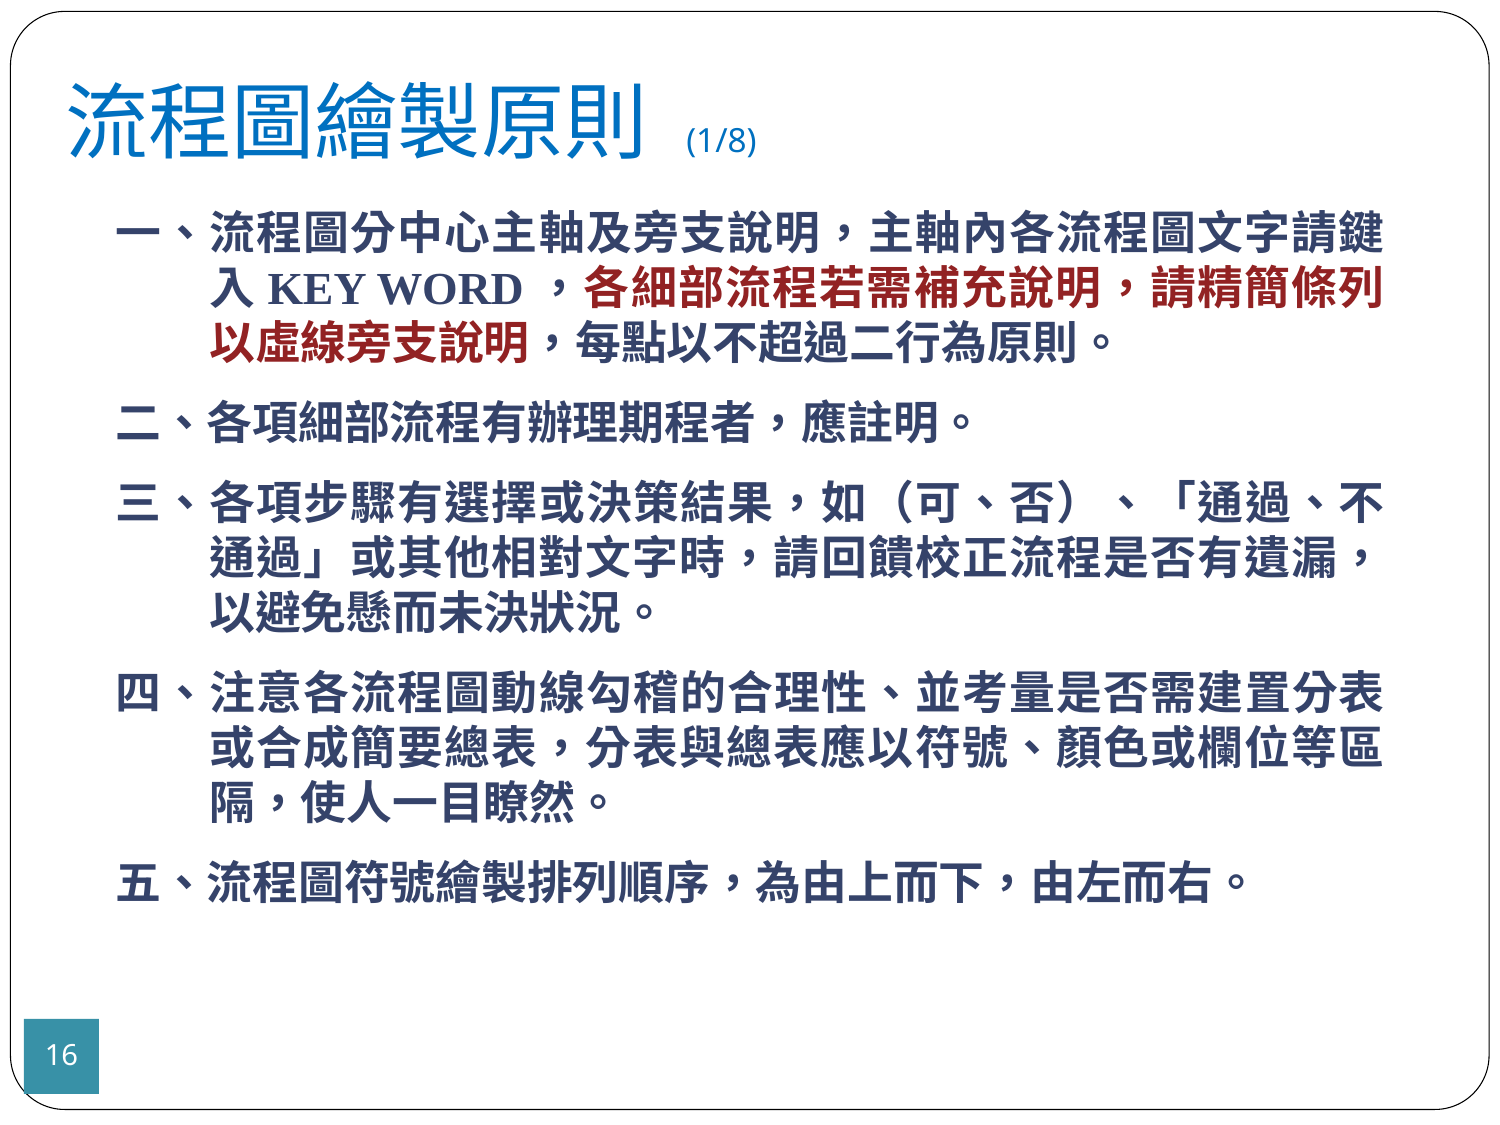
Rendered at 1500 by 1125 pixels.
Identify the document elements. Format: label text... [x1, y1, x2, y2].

title 流程圖繪製原則 (1/8) [50, 37, 1401, 185]
text_box 16 [23, 1018, 99, 1094]
text_box 一、流程圖分中心主軸及旁支說明，主軸內各流程圖文字請鍵入KEY WORD，各細部流程若需補充說明，請精簡條列以虛線旁支說明，每點以不超過二行為原則。 二、各項細部流程有辦理期程者，應註明。 三、各項步驟有選擇或決策結果，如（可、否）、「通過、不通過」或其他相對文字時，請回饋校正流程是否有遺漏，以避免懸而未決狀況。 四、注意各流程圖動線勾稽的合理性、並考量是否需建置分表或合成簡要總表，分表與總表應以符號、顏色或欄位等區隔，使人一目瞭然。 五、流程圖符號繪製排列順序，為由上而下，由左而右。 [100, 196, 1400, 996]
